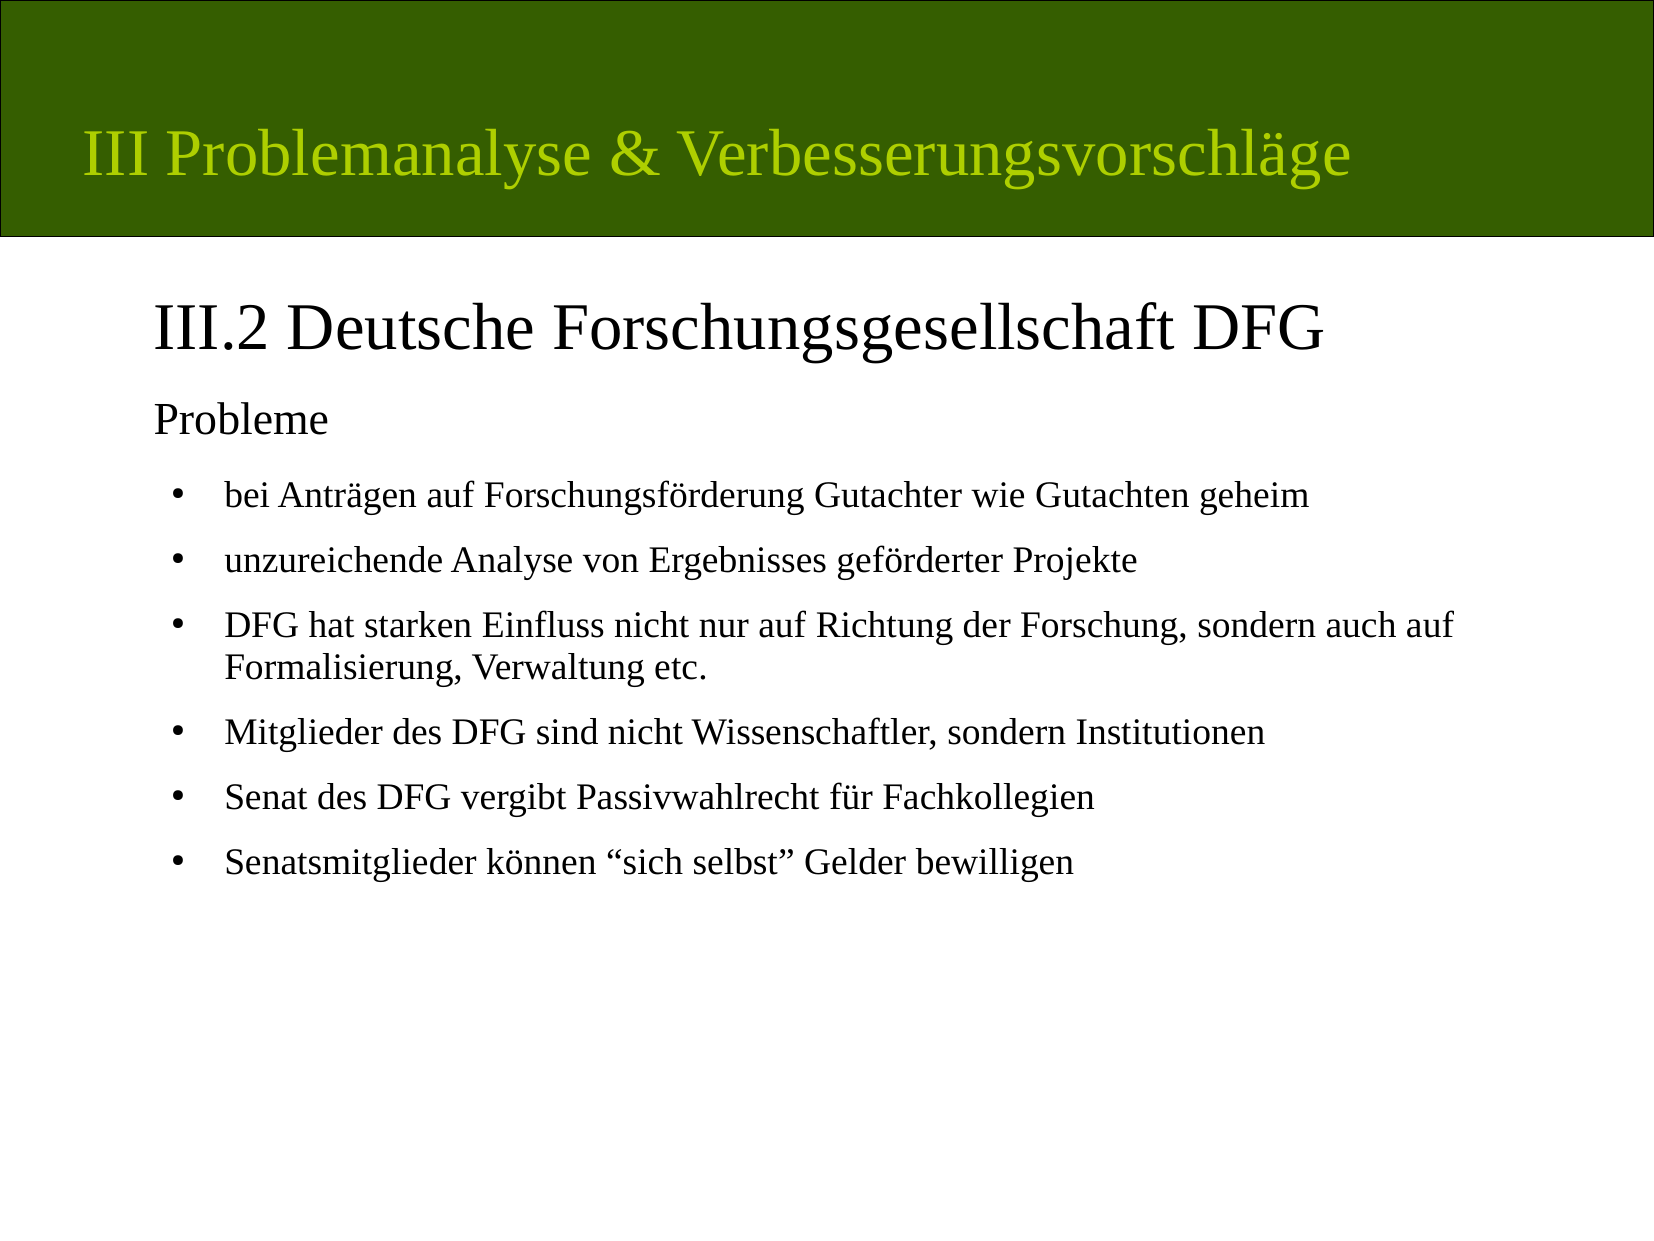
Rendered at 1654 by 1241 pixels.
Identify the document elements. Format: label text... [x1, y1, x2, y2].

list III.2 Deutsche Forschungsgesellschaft DFG Probleme bei Anträgen auf Forschungsförderung Gutachter wie Gutachten geheim unzureichende Analyse von Ergebnisses geförderter Projekte DFG hat starken Einfluss nicht nur auf Richtung der Forschung, sondern auch auf Formalisierung, Verwaltung etc. Mitglieder des DFG sind nicht Wissenschaftler, sondern Institutionen Senat des DFG vergibt Passivwahlrecht für Fachkollegien Senatsmitglieder können “sich selbst” Gelder bewilligen [82, 290, 1571, 1094]
text_box [0, 0, 1654, 237]
title III Problemanalyse & Verbesserungsvorschläge [82, 56, 1571, 250]
